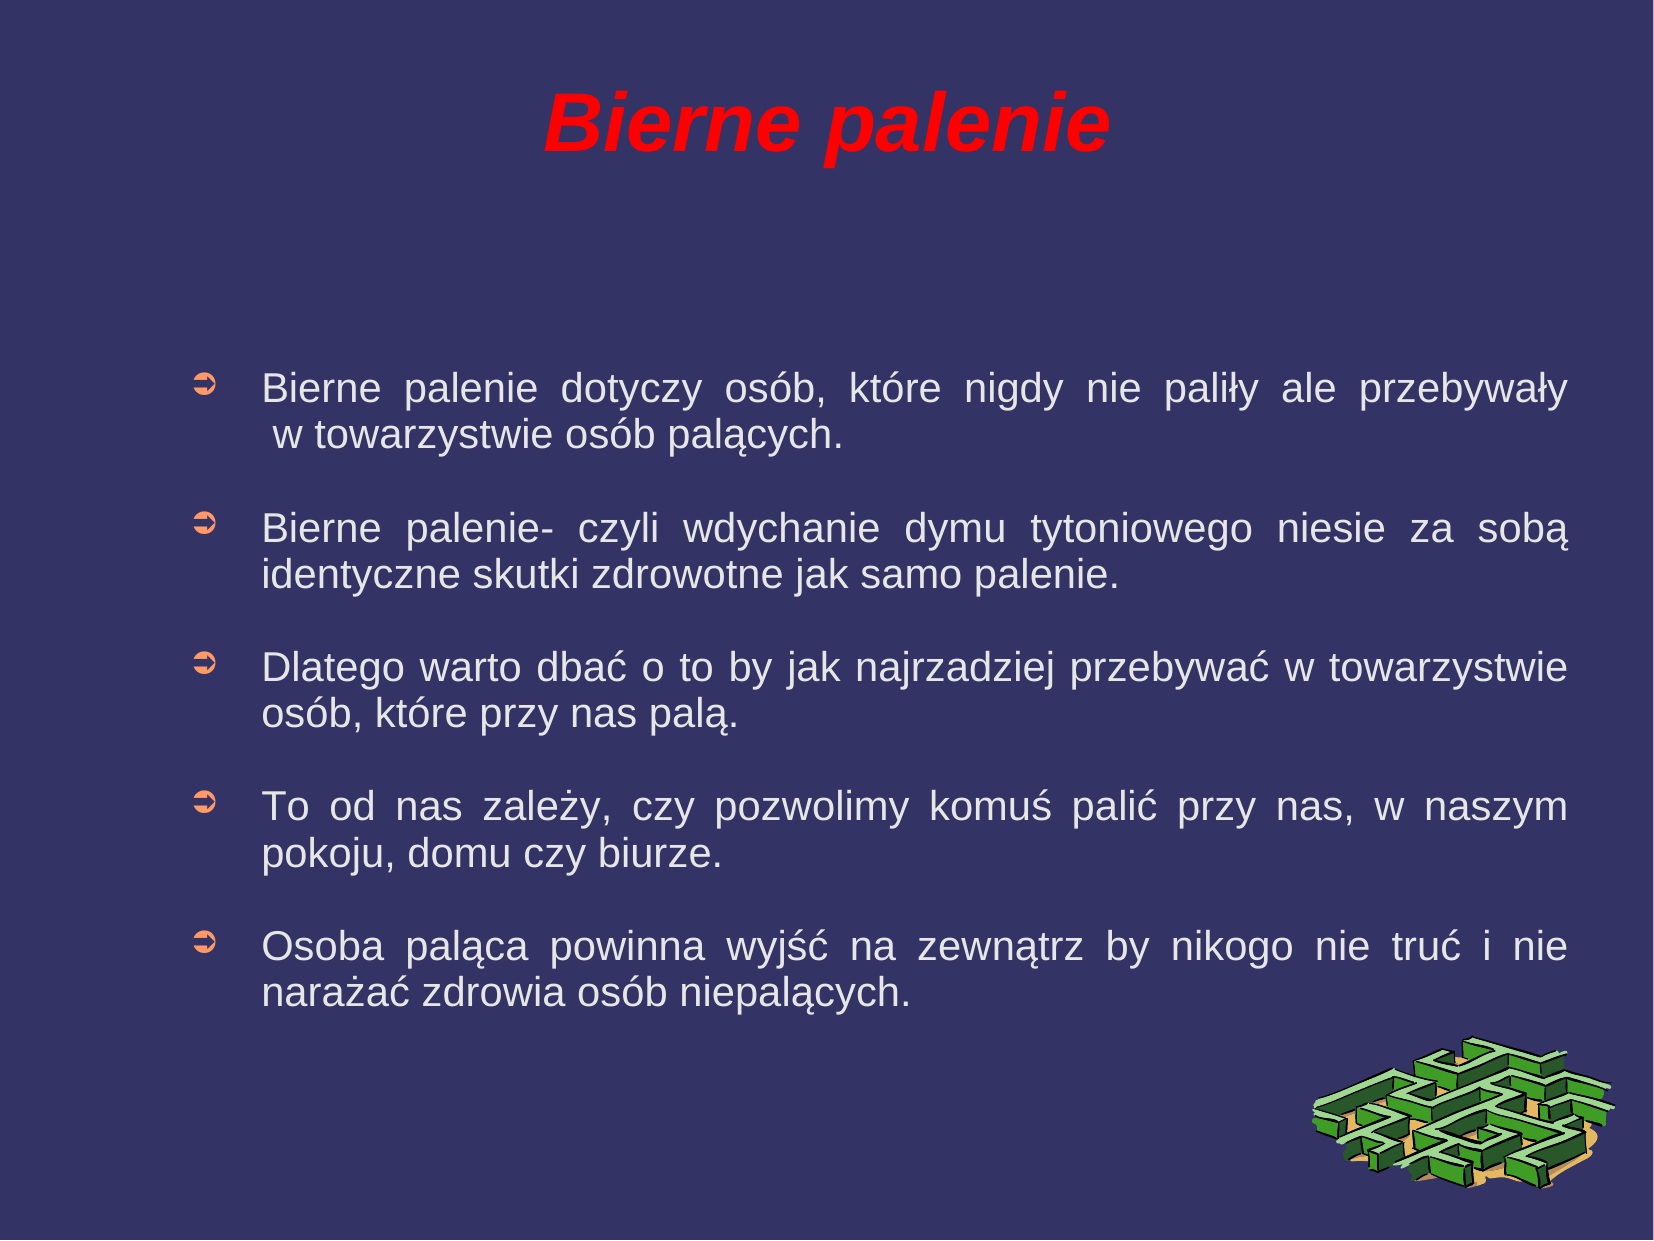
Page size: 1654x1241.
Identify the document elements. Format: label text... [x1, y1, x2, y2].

list Bierne palenie dotyczy osób, które nigdy nie paliły ale przebywały w towarzystwie osób palących. Bierne palenie- czyli wdychanie dymu tytoniowego niesie za sobą identyczne skutki zdrowotne jak samo palenie. Dlatego warto dbać o to by jak najrzadziej przebywać w towarzystwie osób, które przy nas palą. To od nas zależy, czy pozwolimy komuś palić przy nas, w naszym pokoju, domu czy biurze. Osoba paląca powinna wyjść na zewnątrz by nikogo nie truć i nie narażać zdrowia osób niepalących. [178, 364, 1570, 1147]
title Bierne palenie [121, 19, 1534, 227]
